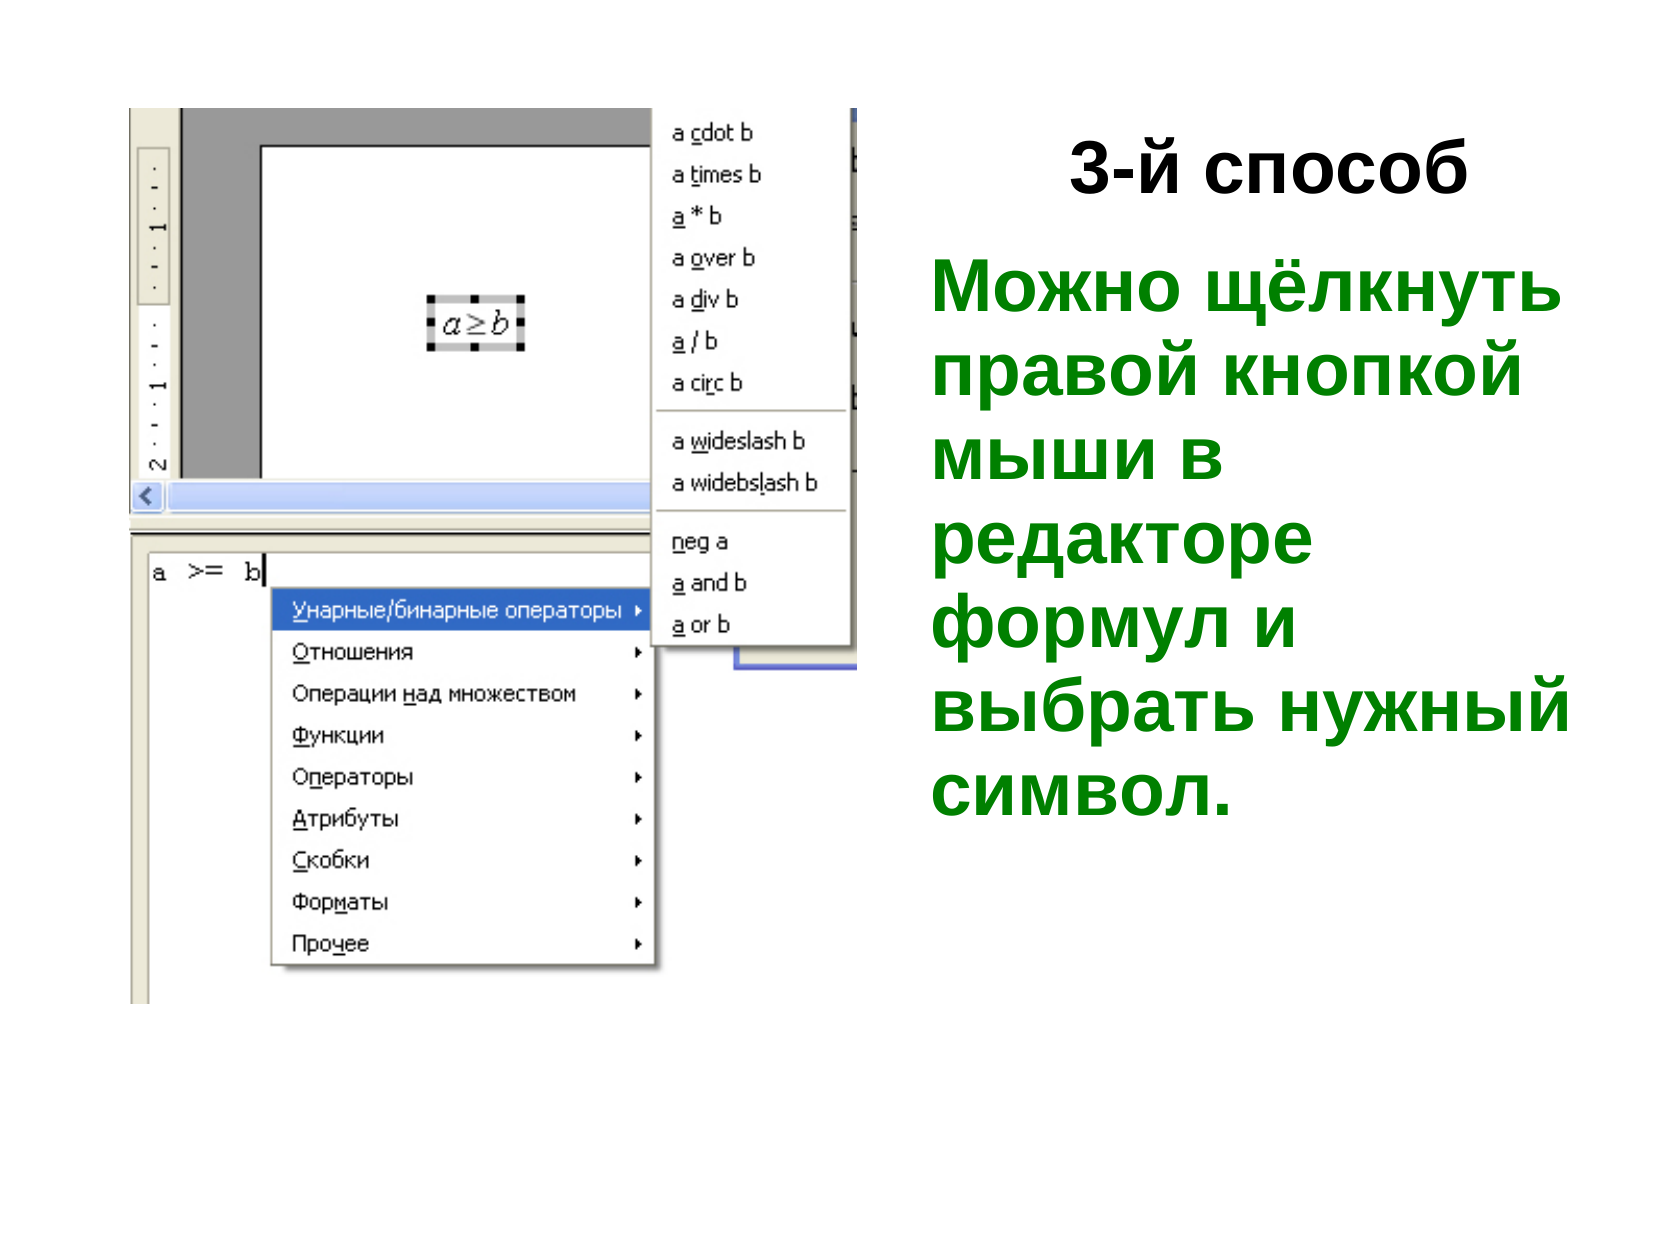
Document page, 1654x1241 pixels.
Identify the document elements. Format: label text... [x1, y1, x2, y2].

picture [129, 108, 857, 1004]
text_box 3-й способ [1003, 118, 1536, 217]
text_box Можно щёлкнуть правой кнопкой мыши в редакторе формул и выбрать нужный символ. [915, 236, 1595, 839]
